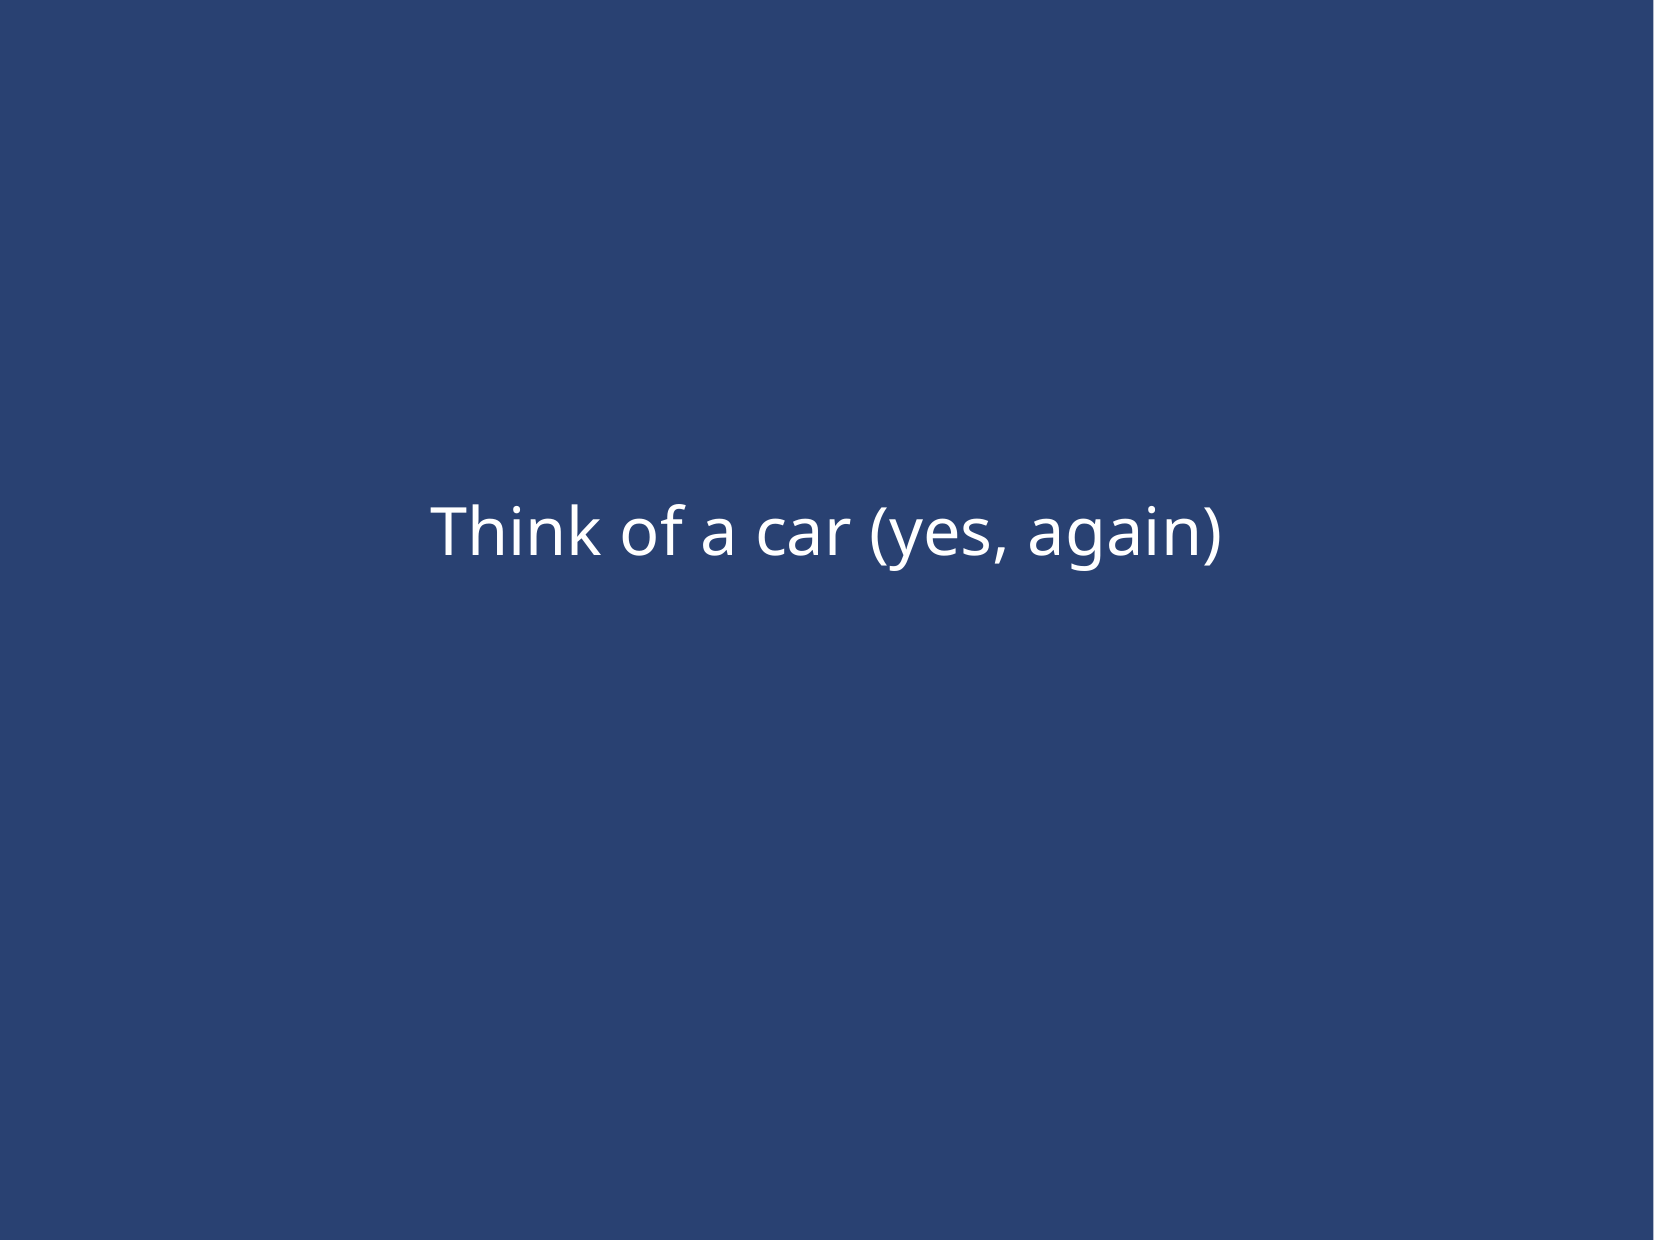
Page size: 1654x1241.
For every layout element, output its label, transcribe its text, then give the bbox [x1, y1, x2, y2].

subtitle Think of a car (yes, again) [82, 49, 1571, 1109]
